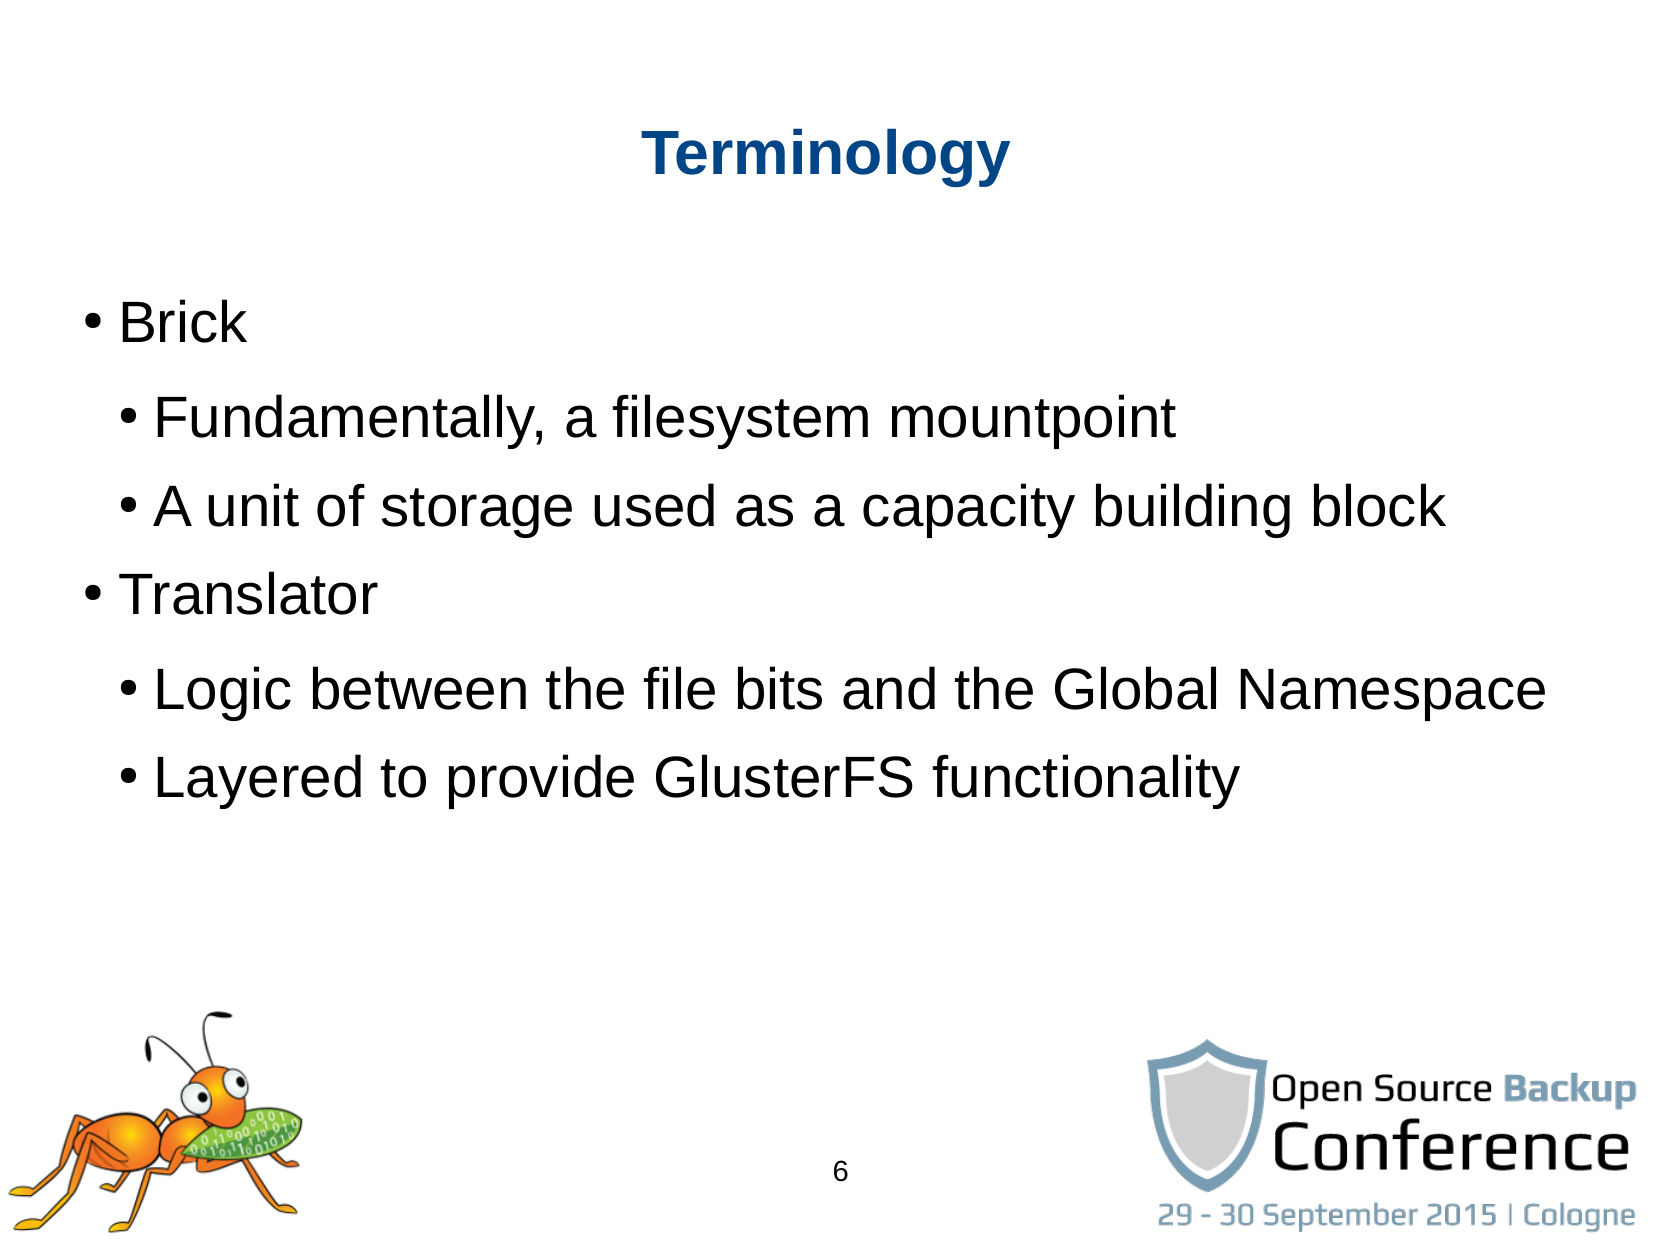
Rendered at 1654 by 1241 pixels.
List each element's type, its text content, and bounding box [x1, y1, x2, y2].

title Terminology [82, 49, 1571, 257]
picture [1132, 1033, 1654, 1241]
picture [5, 1009, 306, 1235]
list Brick Fundamentally, a filesystem mountpoint A unit of storage used as a capacity building block Translator Logic between the file bits and the Global Namespace Layered to provide GlusterFS functionality [82, 290, 1571, 1109]
